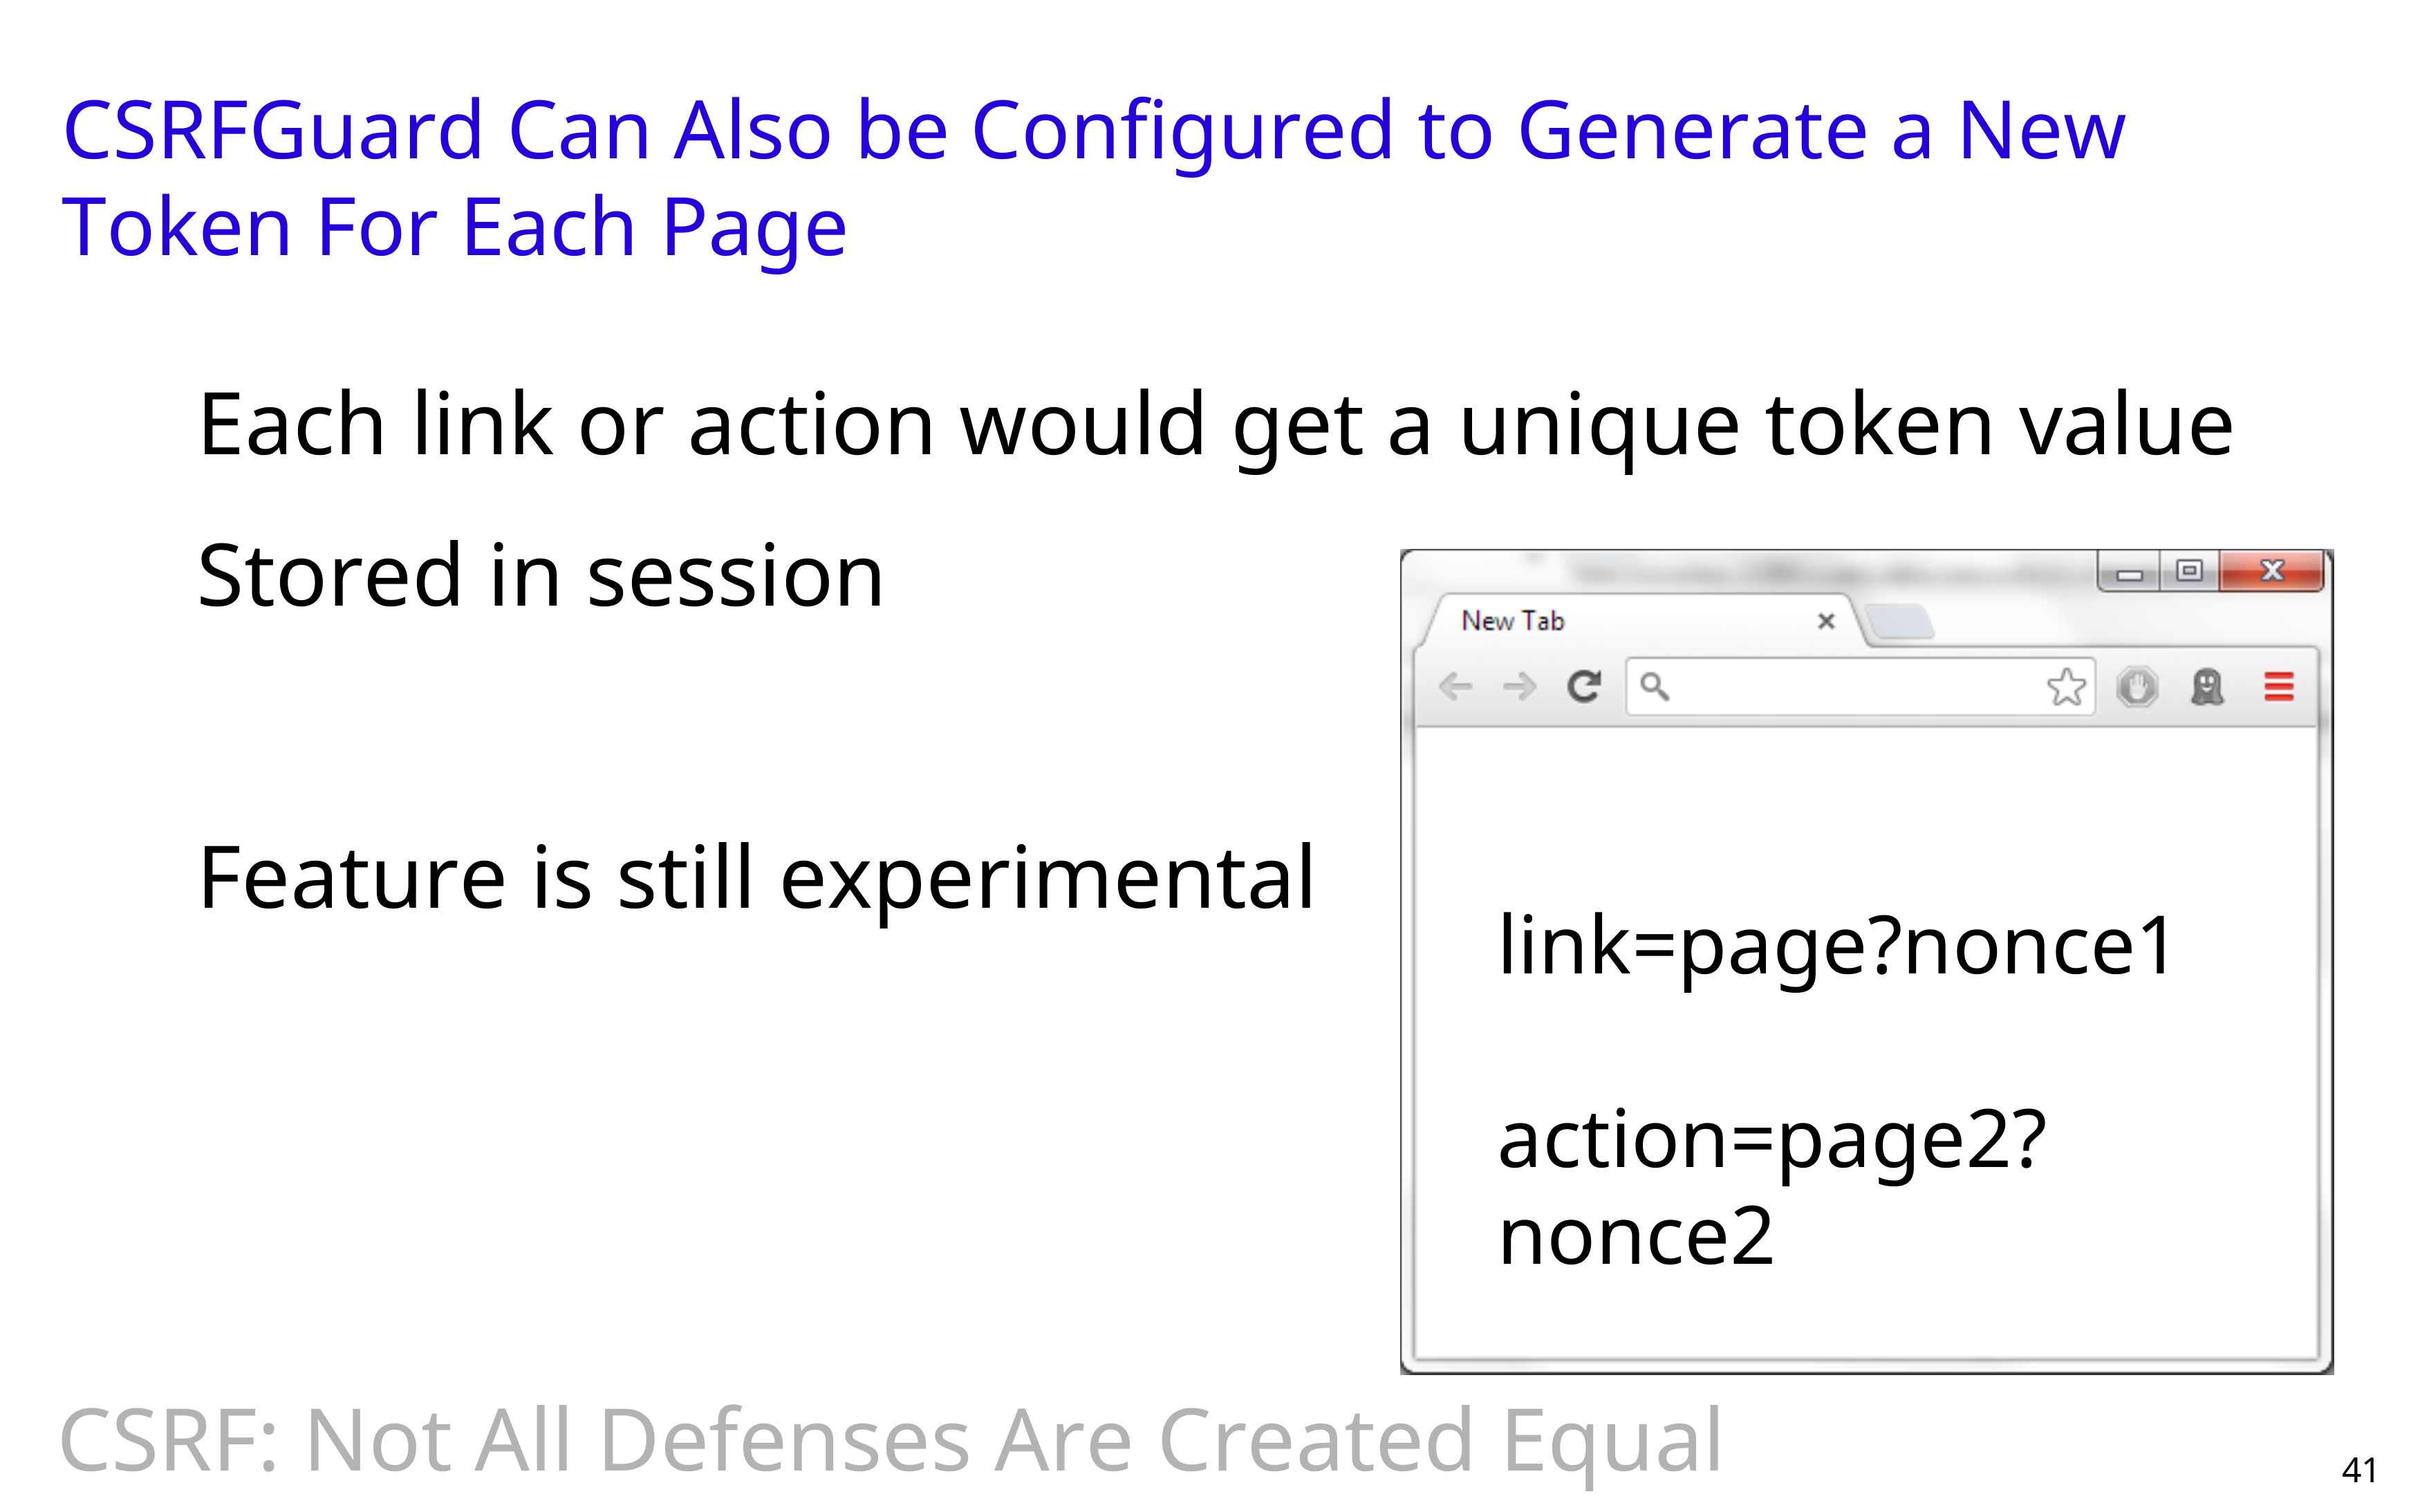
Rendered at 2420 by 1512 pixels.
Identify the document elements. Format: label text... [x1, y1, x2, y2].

text_box link=page?nonce1 action=page2?nonce2 [1483, 884, 2241, 1193]
text_box <number> [2334, 1443, 2390, 1497]
text_box Each link or action would get a unique token value Stored in session Feature is still experimental [187, 363, 2272, 931]
picture [1400, 549, 2334, 1375]
text_box CSRFGuard Can Also be Configured to Generate a New Token For Each Page [52, 73, 2293, 277]
